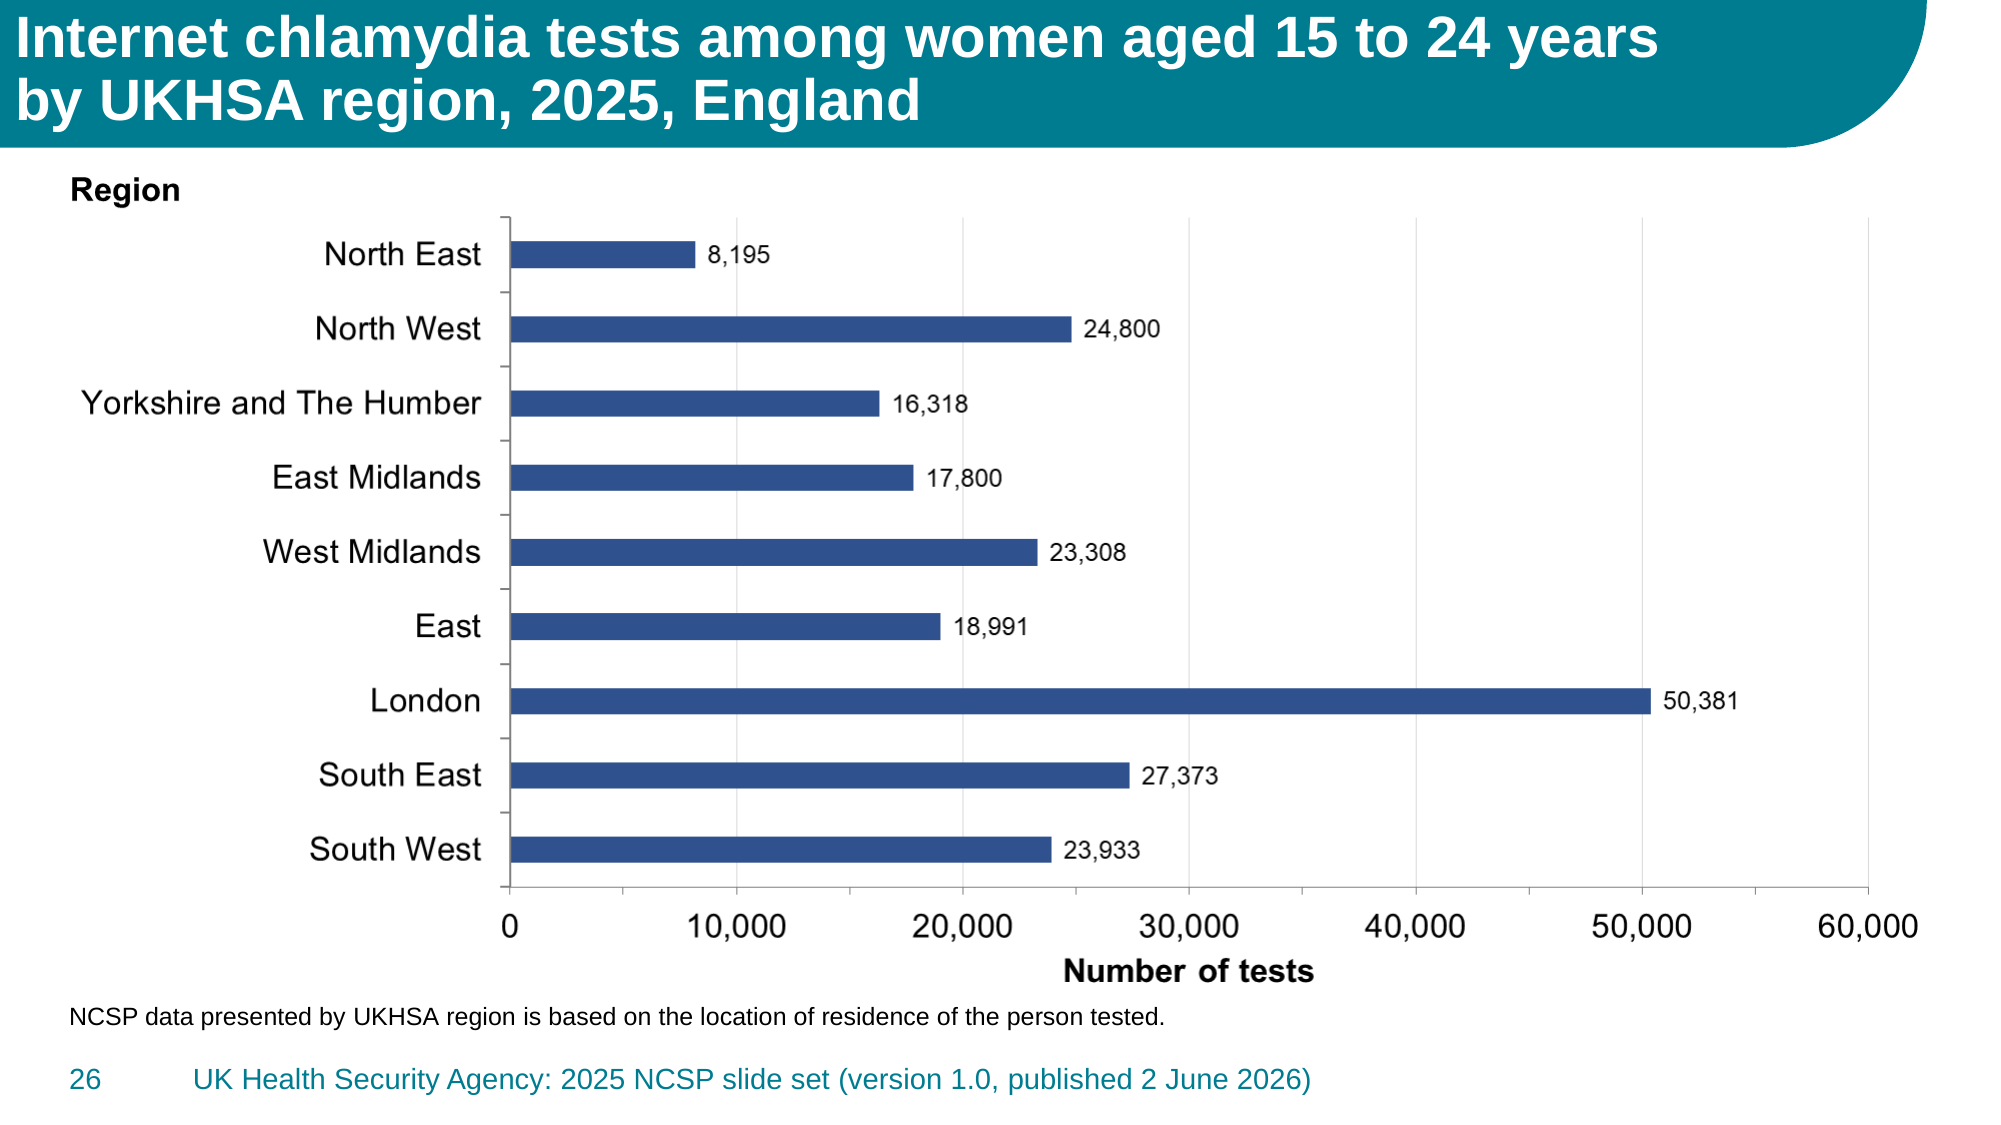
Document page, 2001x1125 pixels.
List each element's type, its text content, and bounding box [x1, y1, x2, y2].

picture [60, 167, 1951, 994]
text_box [54, 1053, 152, 1112]
text_box NCSP data presented by UKHSA region is based on the location of residence of the person tested. [54, 993, 1307, 1038]
title Internet chlamydia tests among women aged 15 to 24 years by UKHSA region, 2025, England [0, 0, 1726, 105]
